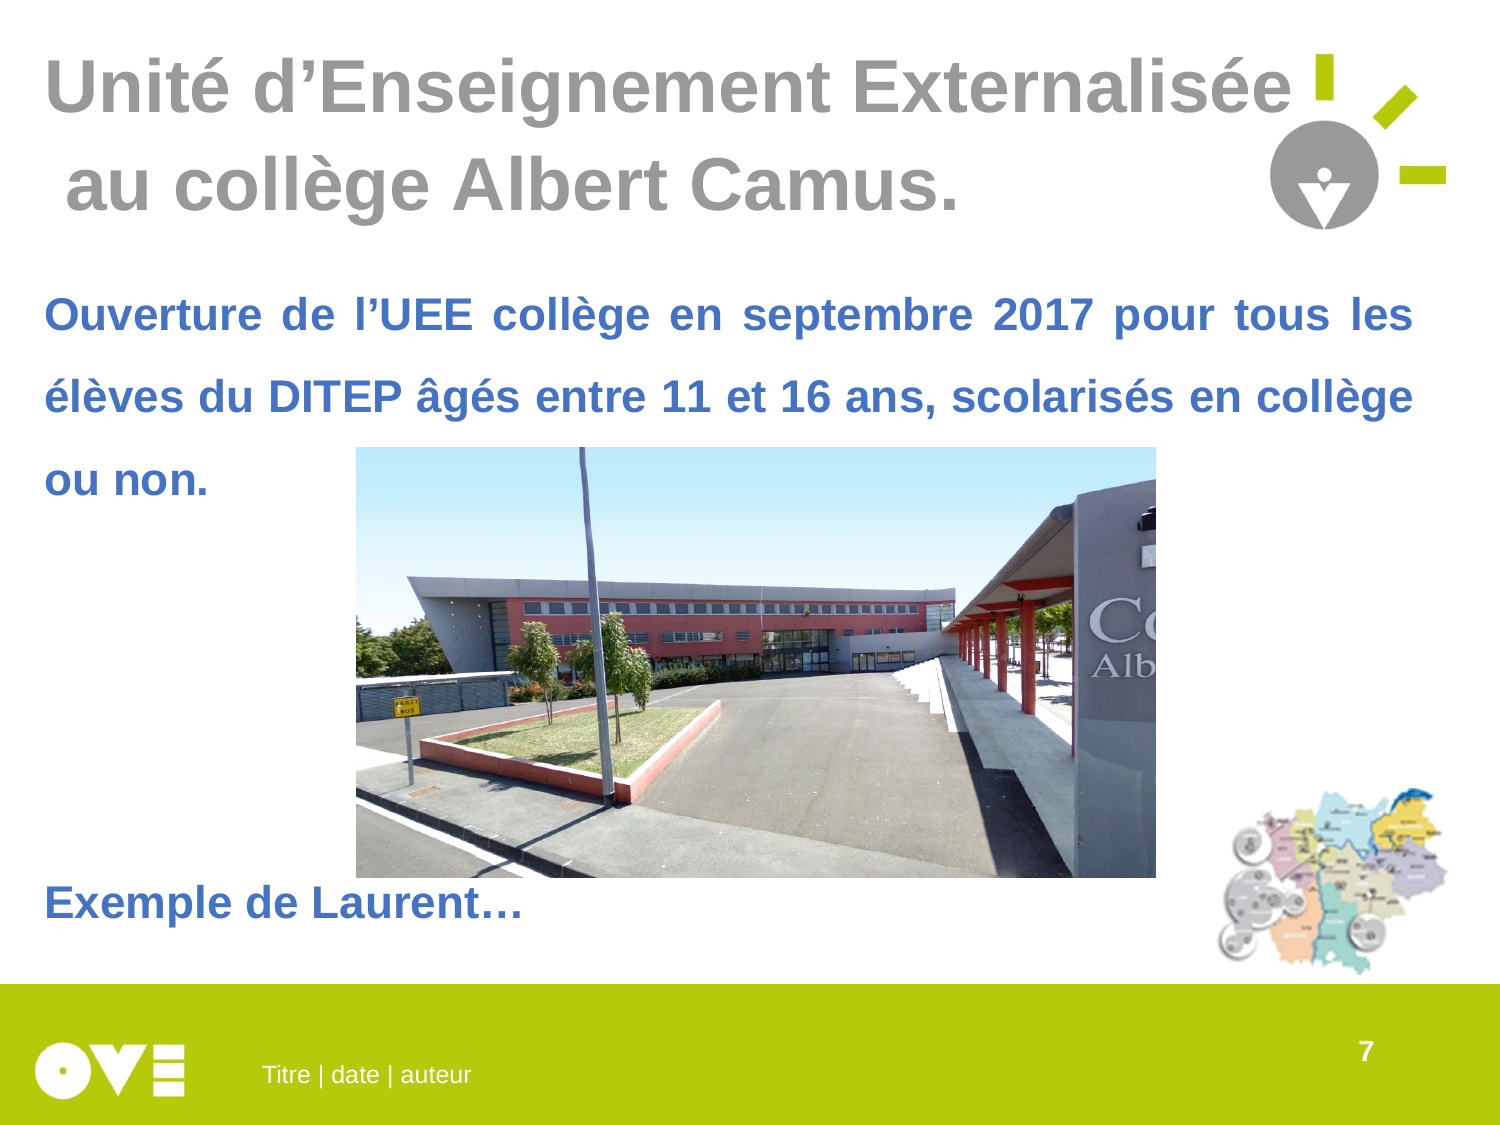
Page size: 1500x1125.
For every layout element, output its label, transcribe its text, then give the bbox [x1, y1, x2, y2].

text_box Ouverture de l’UEE collège en septembre 2017 pour tous les élèves du DITEP âgés entre 11 et 16 ans, scolarisés en collège ou non. Exemple de Laurent… [29, 206, 1483, 1125]
text_box Unité d’Enseignement Externalisée au collège Albert Camus. [29, 29, 1477, 206]
picture [356, 447, 1156, 878]
